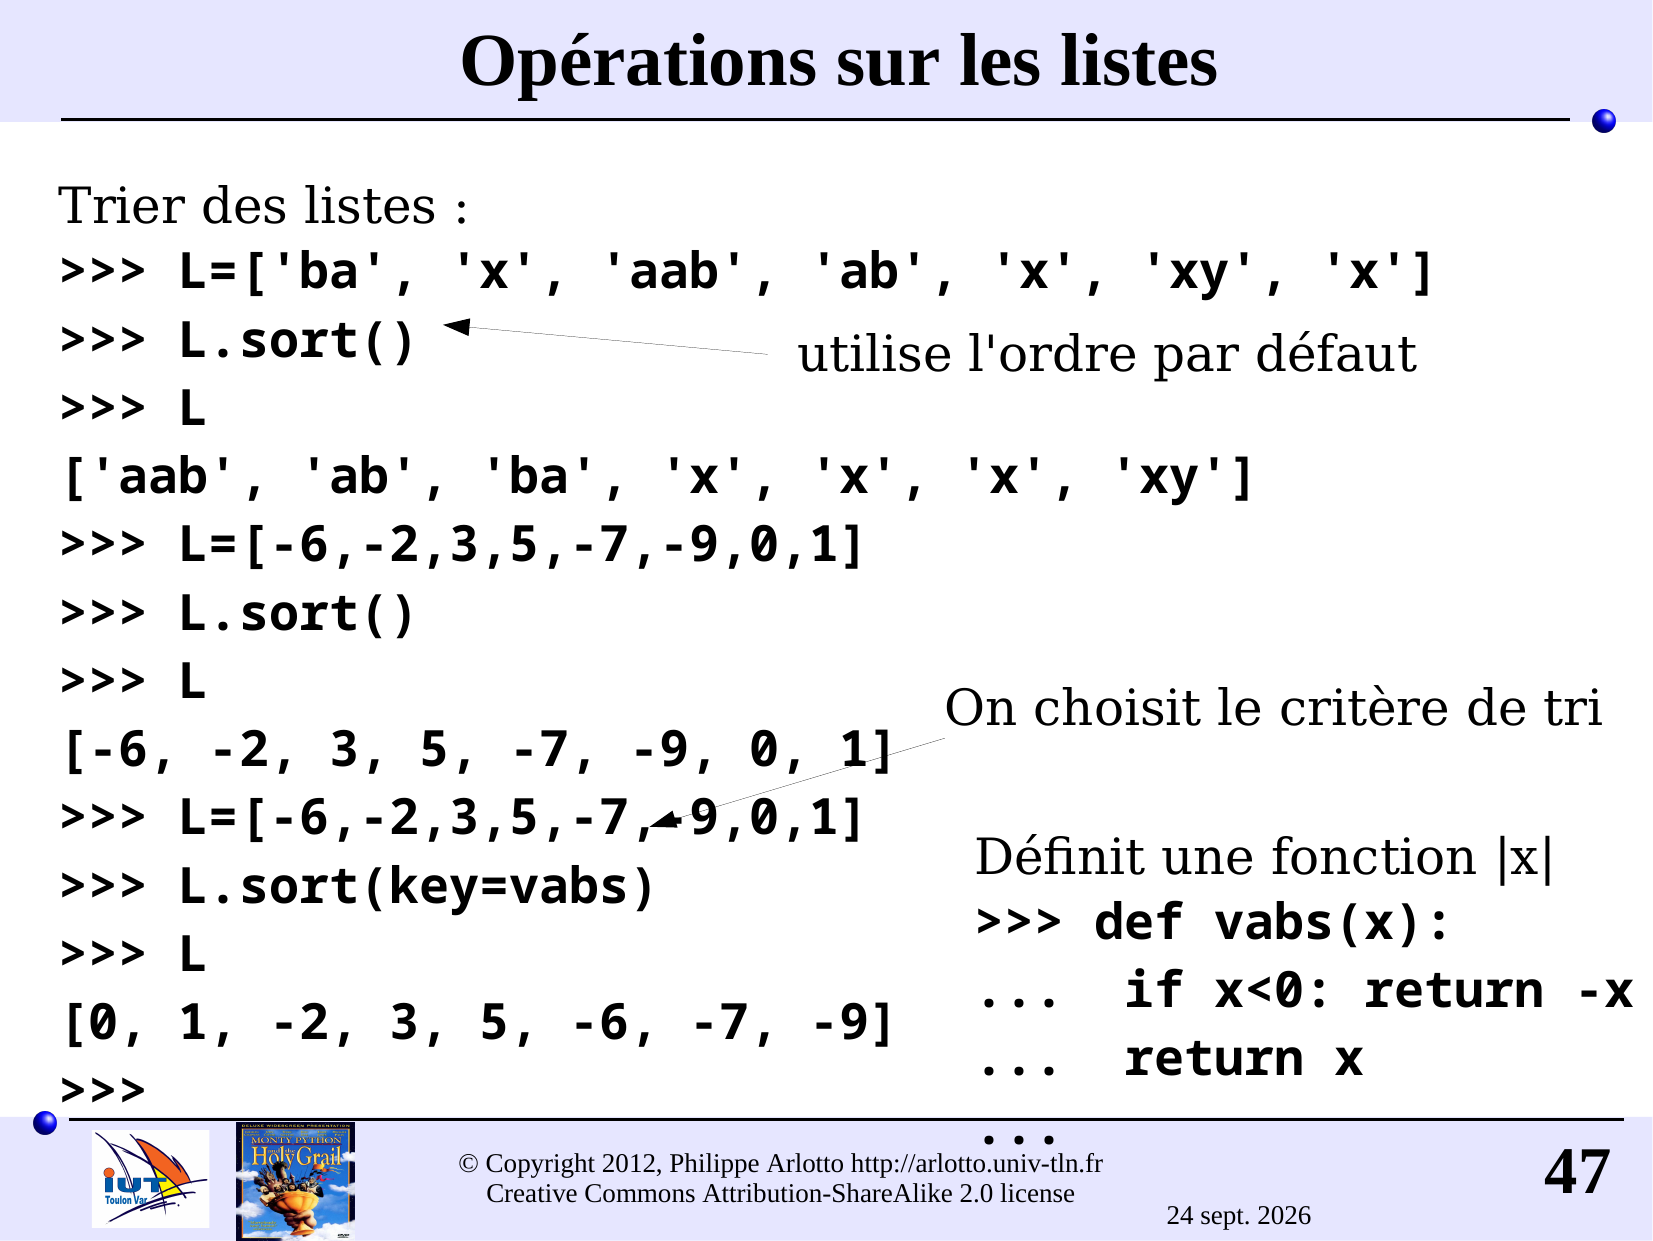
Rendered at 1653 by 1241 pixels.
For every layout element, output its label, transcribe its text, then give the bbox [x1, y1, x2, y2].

text_box On choisit le critère de tri [944, 679, 1605, 738]
title Opérations sur les listes [95, 14, 1585, 107]
text_box utilise l'ordre par défaut [797, 324, 1418, 384]
text_box Trier des listes : >>> L=['ba', 'x', 'aab', 'ab', 'x', 'xy', 'x'] >>> L.sort() >>> L ['aab', 'ab', 'ba', 'x', 'x', 'x', 'xy'] >>> L=[-6,-2,3,5,-7,-9,0,1] >>> L.sort() >>> L [-6, -2, 3, 5, -7, -9, 0, 1] >>> L=[-6,-2,3,5,-7,-9,0,1] >>> L.sort(key=vabs) >>> L [0, 1, -2, 3, 5, -6, -7, -9] >>> [59, 177, 1440, 1123]
picture [236, 1123, 355, 1241]
text_box Définit une fonction |x| >>> def vabs(x): ... if x<0: return -x ... return x ... [974, 827, 1635, 1182]
